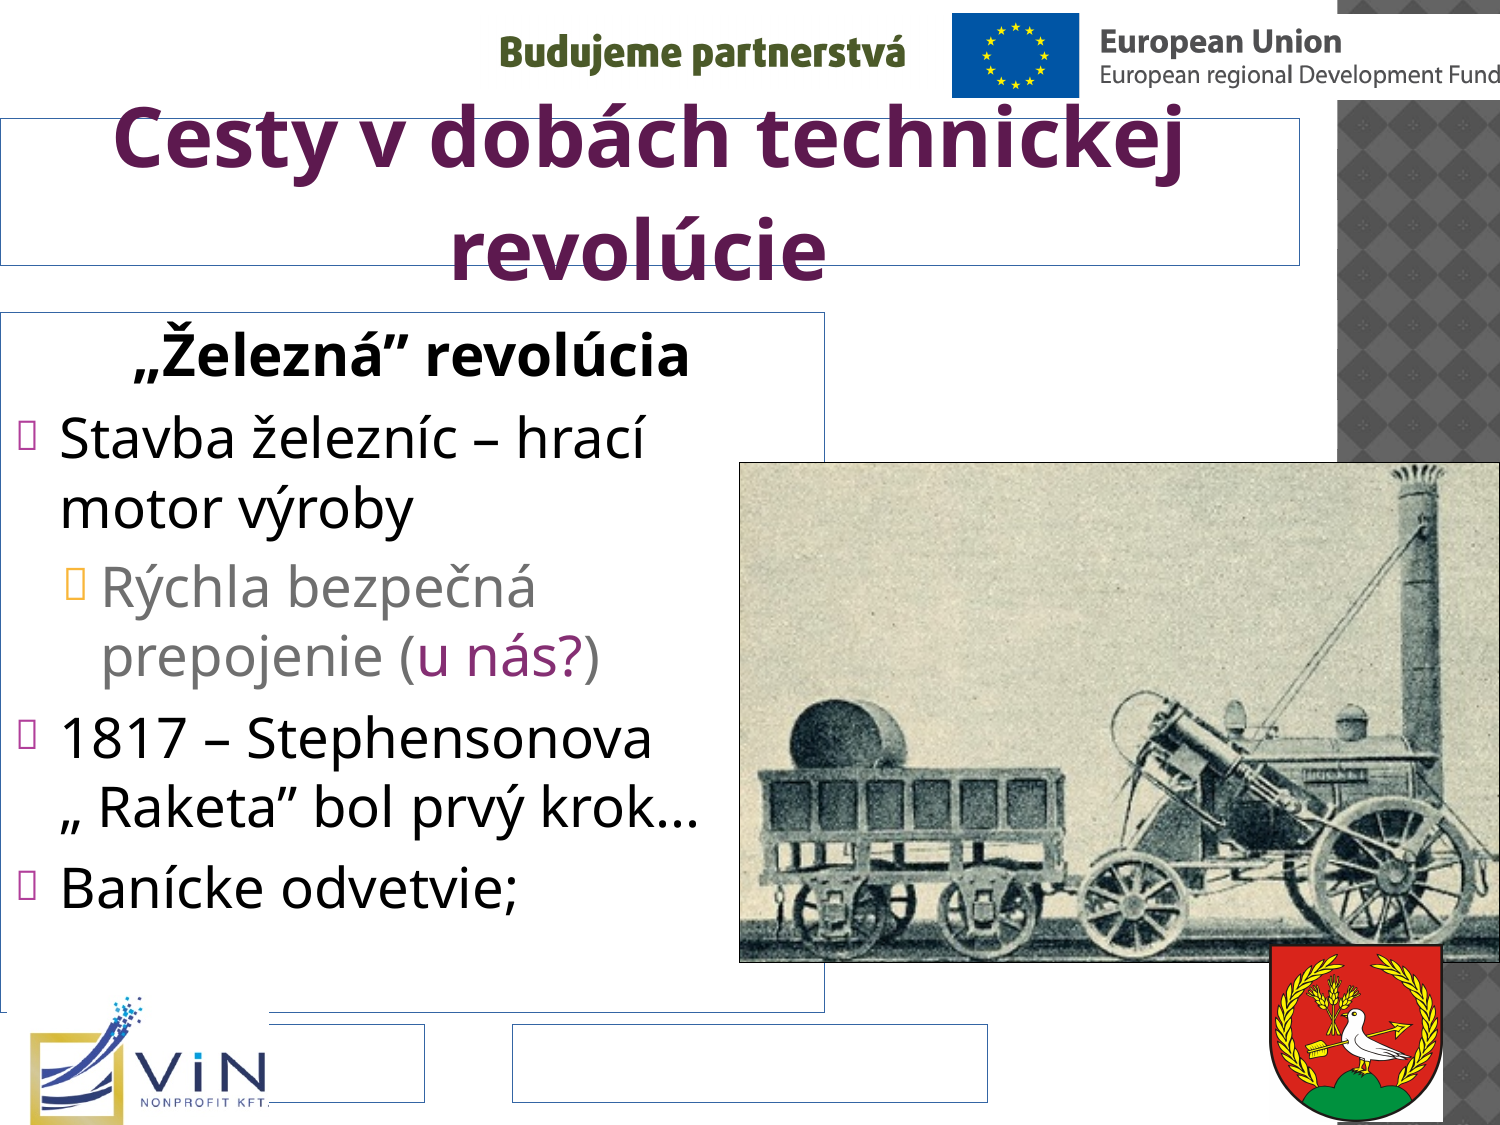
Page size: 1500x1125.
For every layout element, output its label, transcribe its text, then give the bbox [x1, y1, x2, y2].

list „Železná” revolúcia Stavba železníc – hrací motor výroby Rýchla bezpečná prepojenie (u nás?) 1817 – Stephensonova „ Raketa” bol prvý krok... Banícke odvetvie; [0, 312, 825, 1013]
picture [7, 995, 269, 1125]
picture [472, 15, 944, 89]
title Cesty v dobách technickej revolúcie [0, 118, 1300, 266]
picture [739, 0, 1500, 1125]
